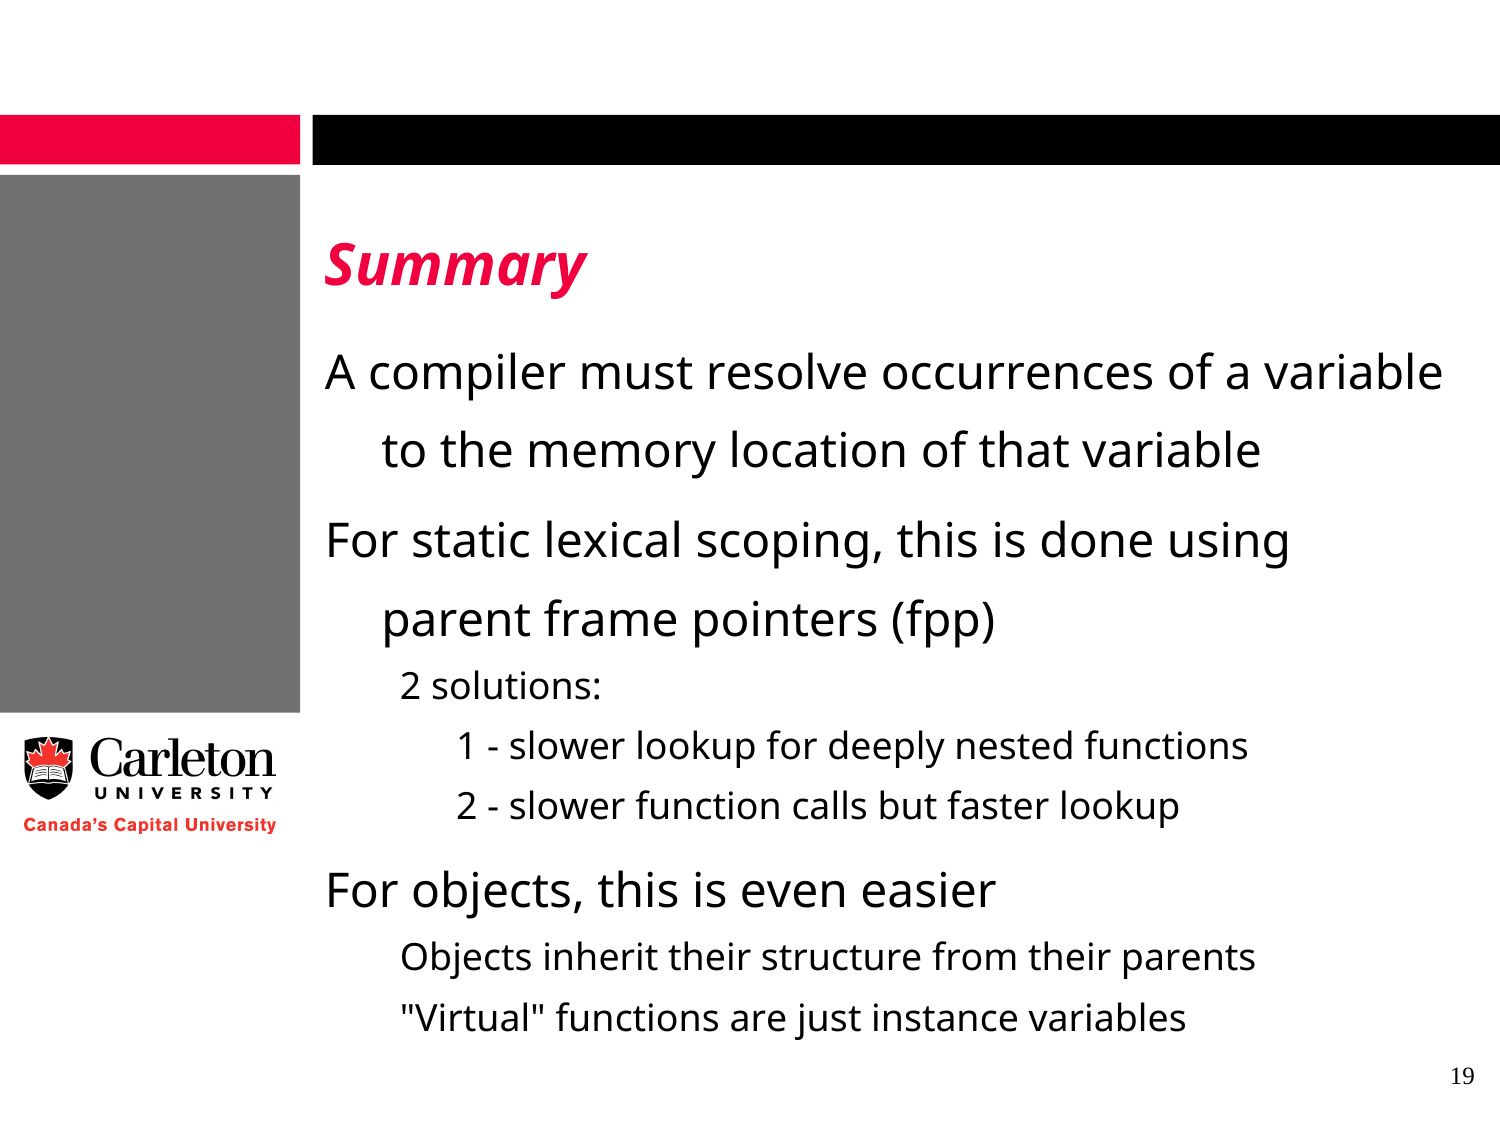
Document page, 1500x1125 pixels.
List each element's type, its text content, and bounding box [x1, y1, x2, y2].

title Summary [324, 194, 1450, 324]
picture [24, 737, 276, 834]
list A compiler must resolve occurrences of a variable to the memory location of that variable For static lexical scoping, this is done using parent frame pointers (fpp) 2 solutions: 1 - slower lookup for deeply nested functions 2 - slower function calls but faster lookup For objects, this is even easier Objects inherit their structure from their parents "Virtual" functions are just instance variables [324, 324, 1450, 1036]
